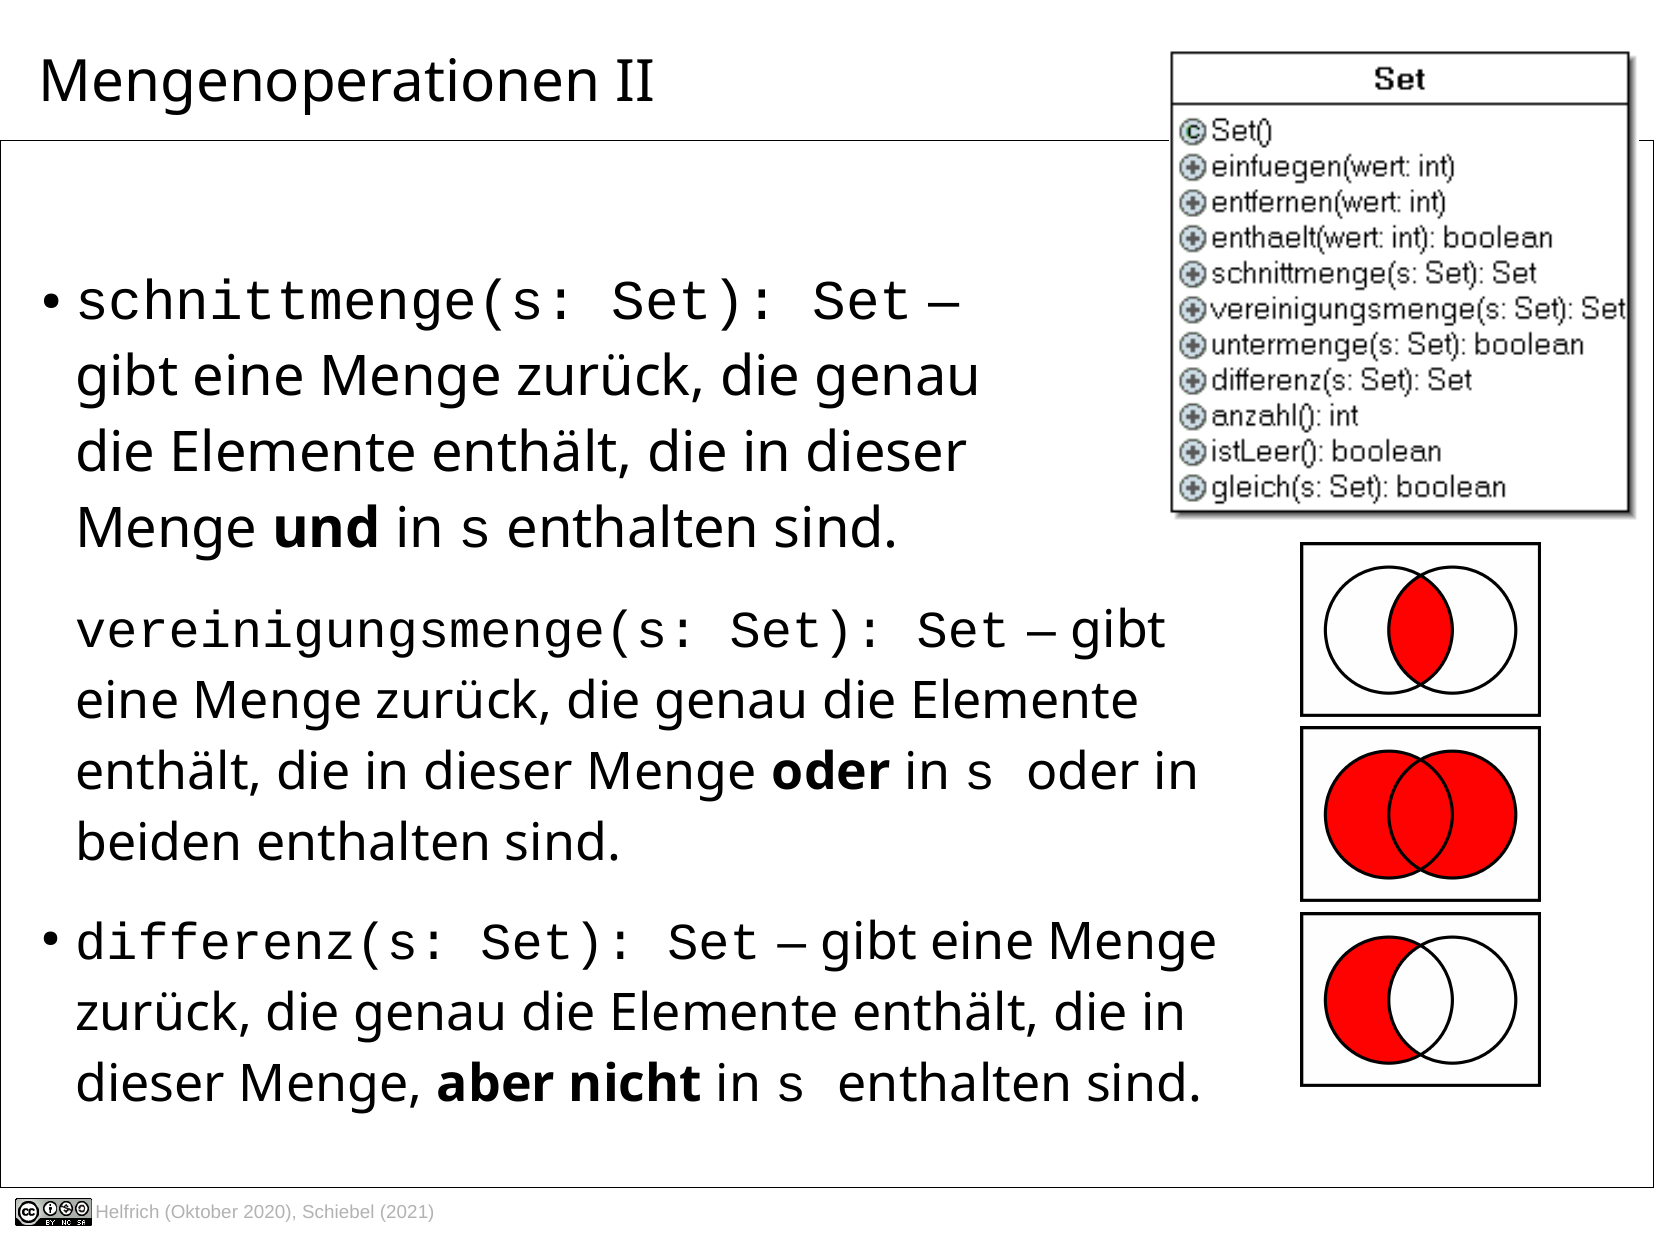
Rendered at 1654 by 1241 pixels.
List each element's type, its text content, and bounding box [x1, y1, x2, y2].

picture [1300, 542, 1541, 717]
picture [15, 1198, 92, 1226]
picture [1300, 912, 1541, 1088]
title Mengenoperationen II [39, 40, 1616, 118]
list schnittmenge(s: Set): Set – gibt eine Menge zurück, die genau die Elemente enthält, die in dieser Menge und in s enthalten sind. vereinigungsmenge(s: Set): Set – gibt eine Menge zurück, die genau die Elemente enthält, die in dieser Menge oder in s oder in beiden enthalten sind. differenz(s: Set): Set – gibt eine Menge zurück, die genau die Elemente enthält, die in dieser Menge, aber nicht in s enthalten sind. [41, 164, 1229, 1130]
picture [1169, 50, 1639, 522]
picture [1300, 726, 1541, 902]
